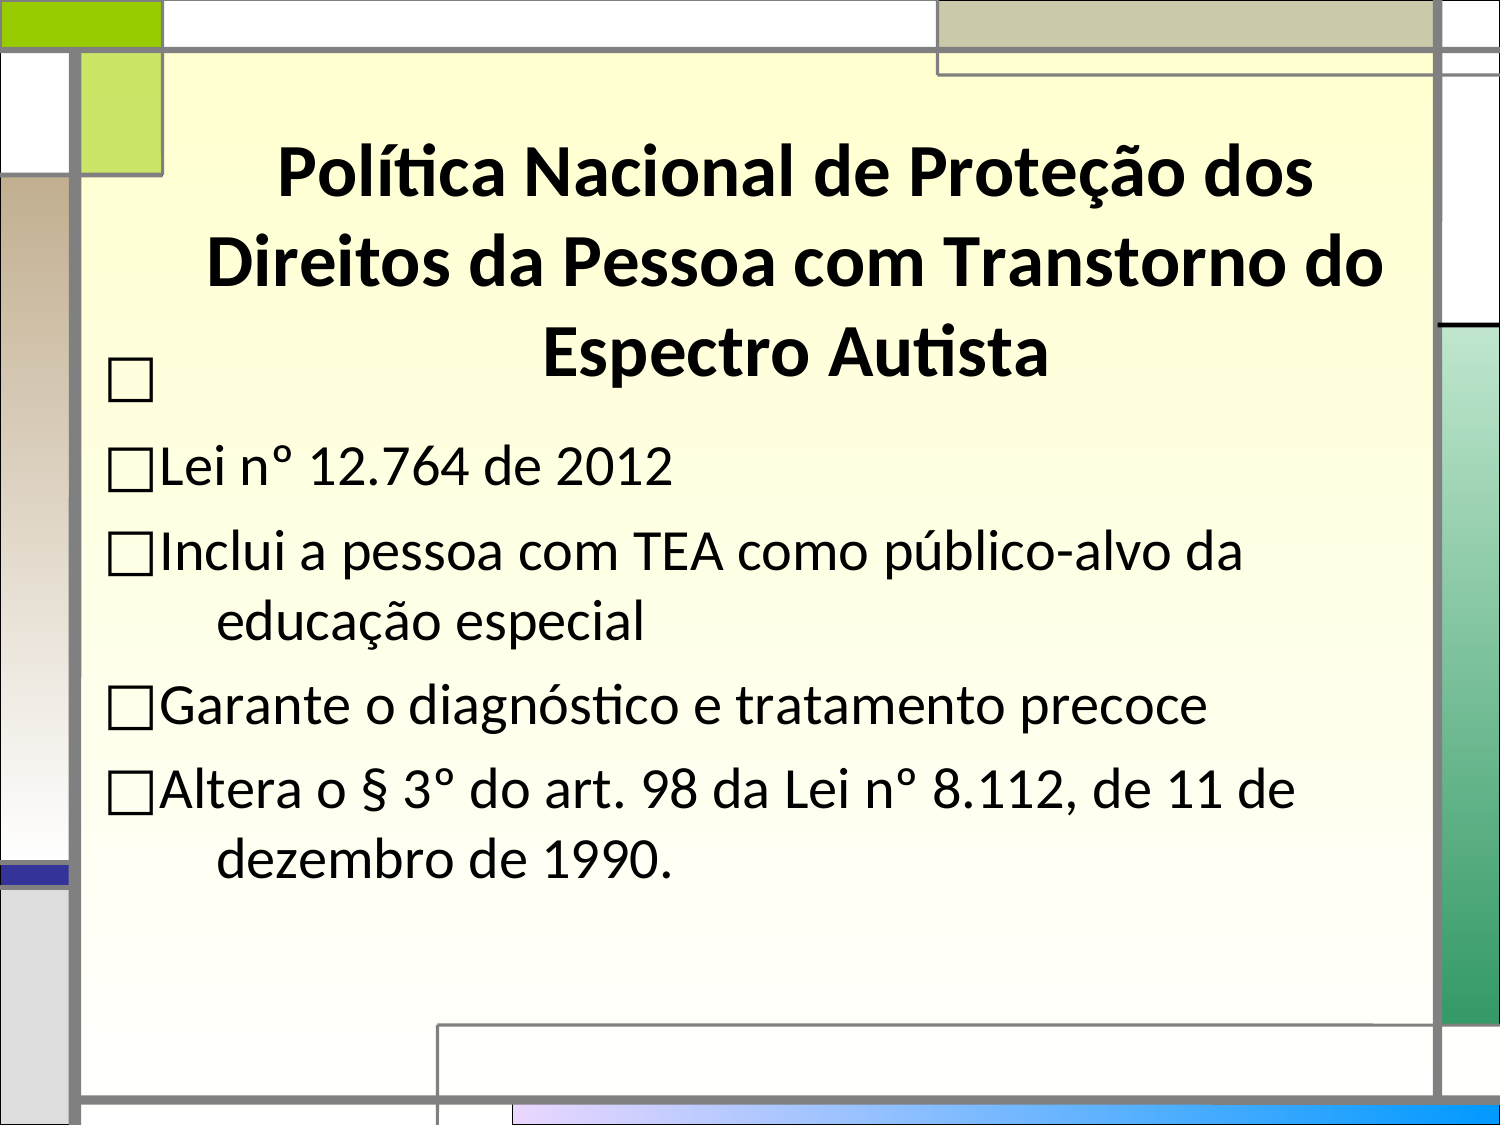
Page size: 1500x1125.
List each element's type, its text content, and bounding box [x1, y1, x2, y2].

title Política Nacional de Proteção dos Direitos da Pessoa com Transtorno do Espectro Autista [159, 113, 1435, 302]
list Lei nº 12.764 de 2012 Inclui a pessoa com TEA como público-alvo da educação especial Garante o diagnóstico e tratamento precoce Altera o § 3º do art. 98 da Lei nº 8.112, de 11 de dezembro de 1990. [88, 326, 1439, 1029]
